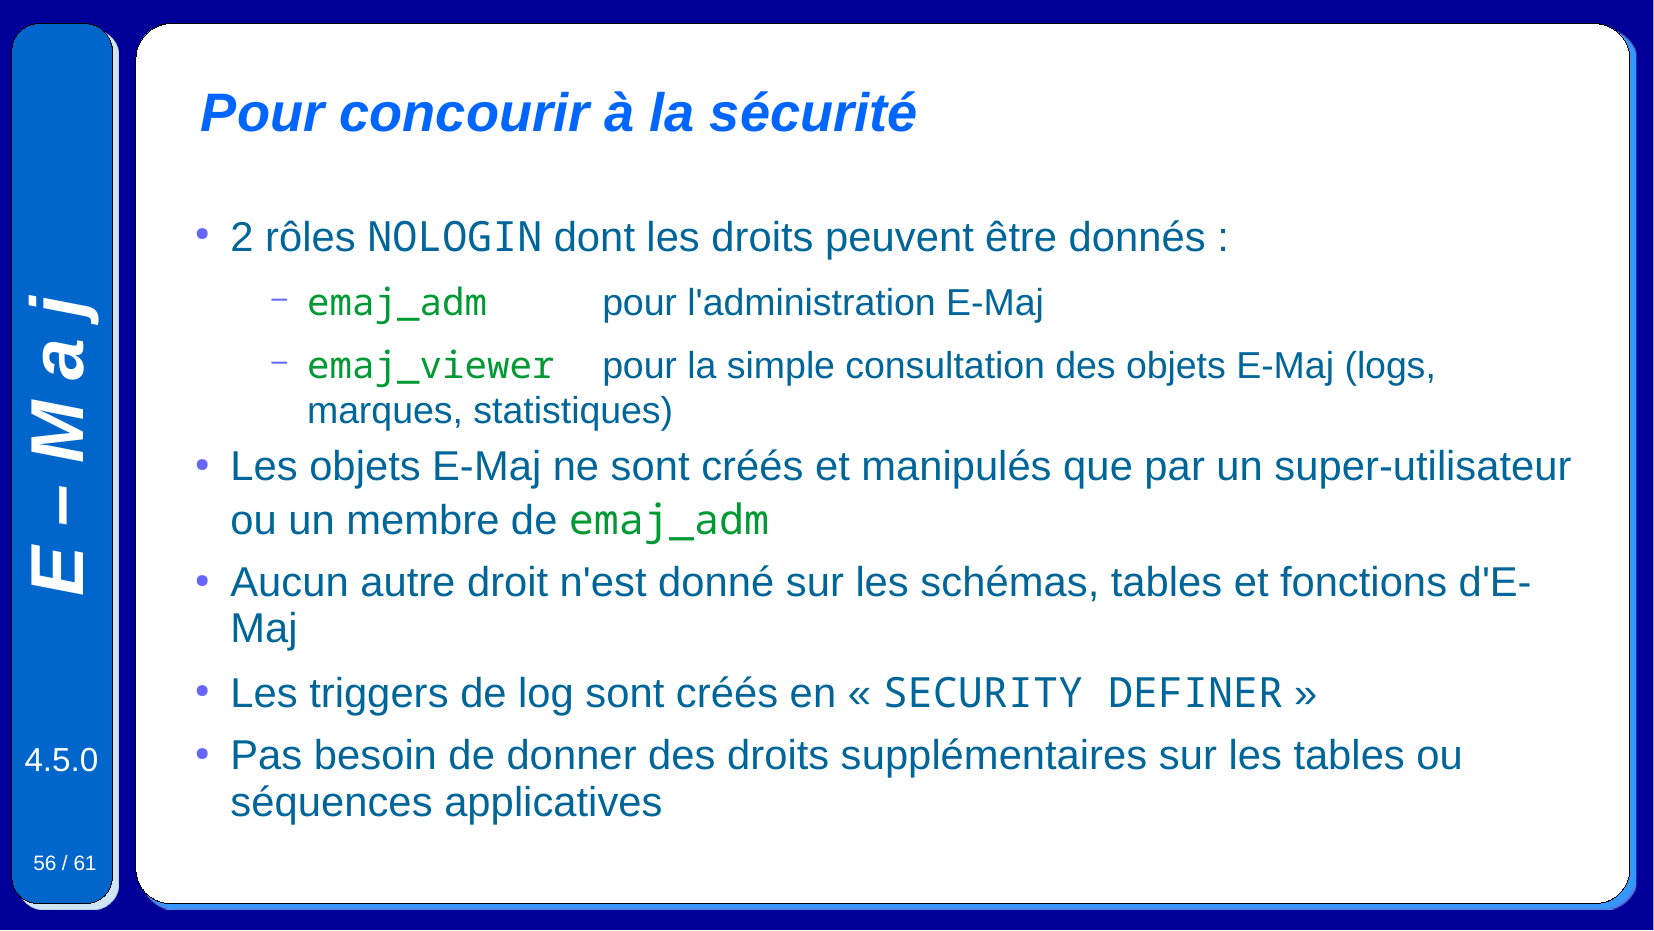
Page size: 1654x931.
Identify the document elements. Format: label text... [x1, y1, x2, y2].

title Pour concourir à la sécurité [200, 34, 1575, 191]
list 2 rôles NOLOGIN dont les droits peuvent être donnés : emaj_adm pour l'administration E-Maj emaj_viewer pour la simple consultation des objets E-Maj (logs, marques, statistiques) Les objets E-Maj ne sont créés et manipulés que par un super-utilisateur ou un membre de emaj_adm Aucun autre droit n'est donné sur les schémas, tables et fonctions d'E-Maj Les triggers de log sont créés en « SECURITY DEFINER » Pas besoin de donner des droits supplémentaires sur les tables ou séquences applicatives [177, 206, 1587, 827]
